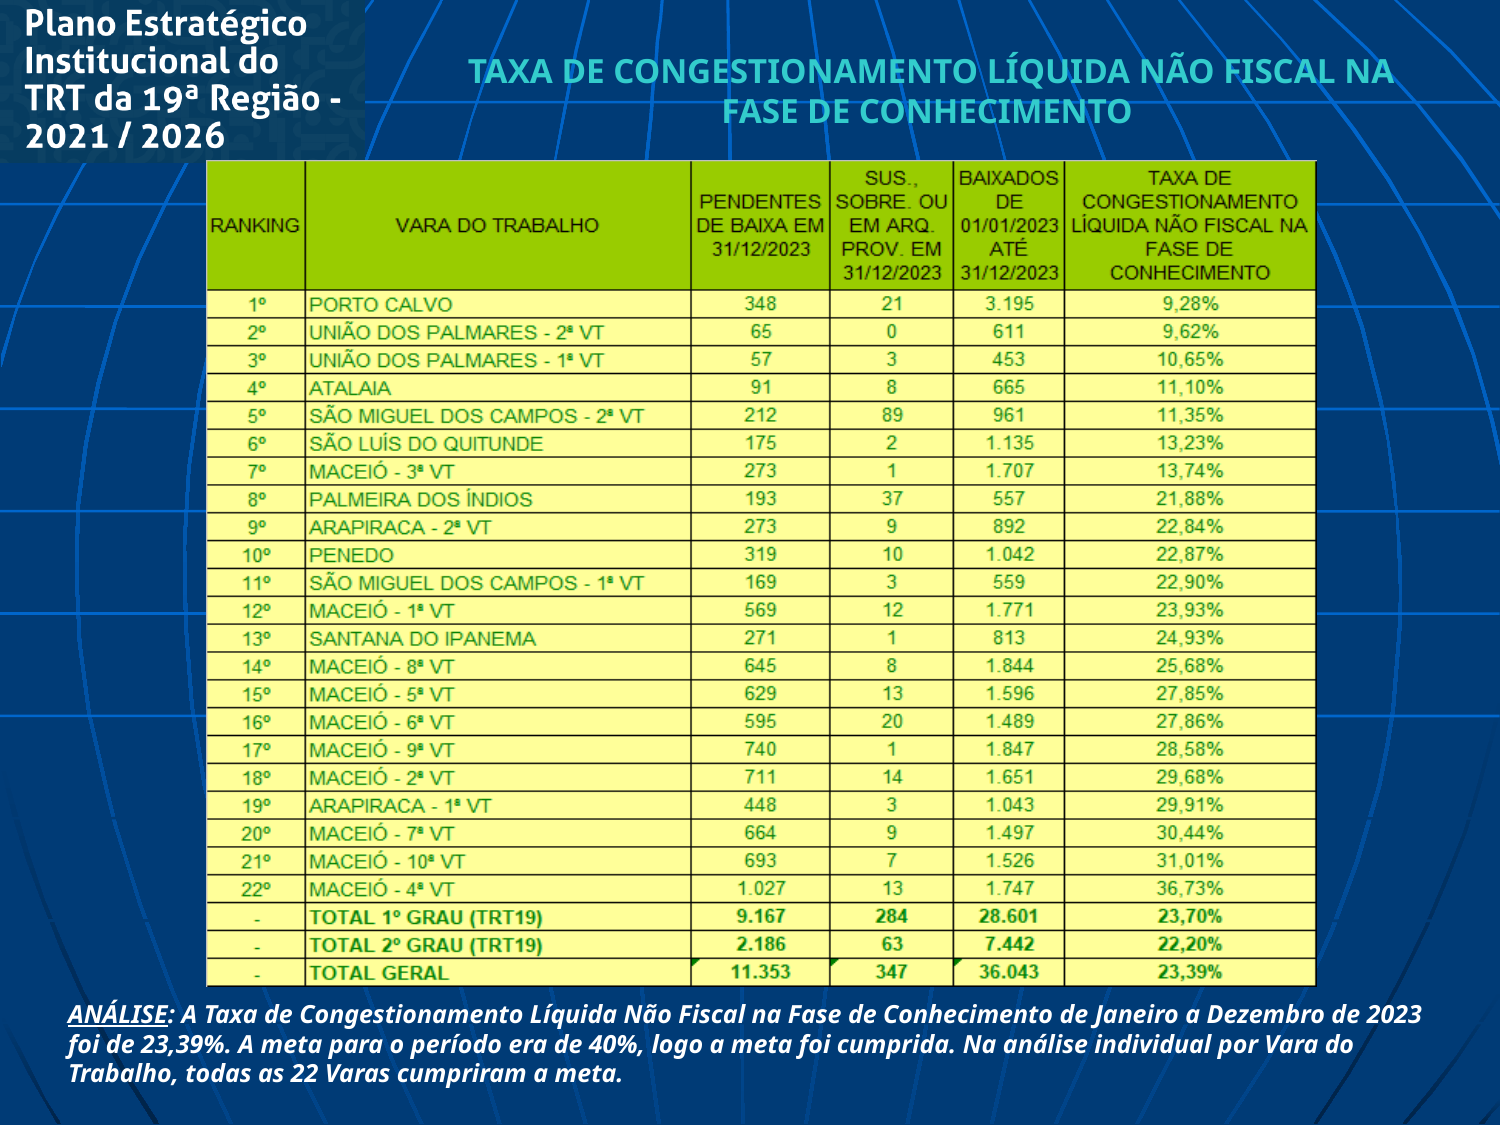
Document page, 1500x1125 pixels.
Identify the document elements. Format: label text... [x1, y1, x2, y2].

picture [0, 0, 1317, 987]
text_box ANÁLISE: A Taxa de Congestionamento Líquida Não Fiscal na Fase de Conhecimento de Janeiro a Dezembro de 2023 foi de 23,39%. A meta para o período era de 40%, logo a meta foi cumprida. Na análise individual por Vara do Trabalho, todas as 22 Varas cumpriram a meta. [53, 990, 1459, 1125]
text_box TAXA DE CONGESTIONAMENTO LÍQUIDA NÃO FISCAL NA FASE DE CONHECIMENTO [407, 42, 1448, 138]
